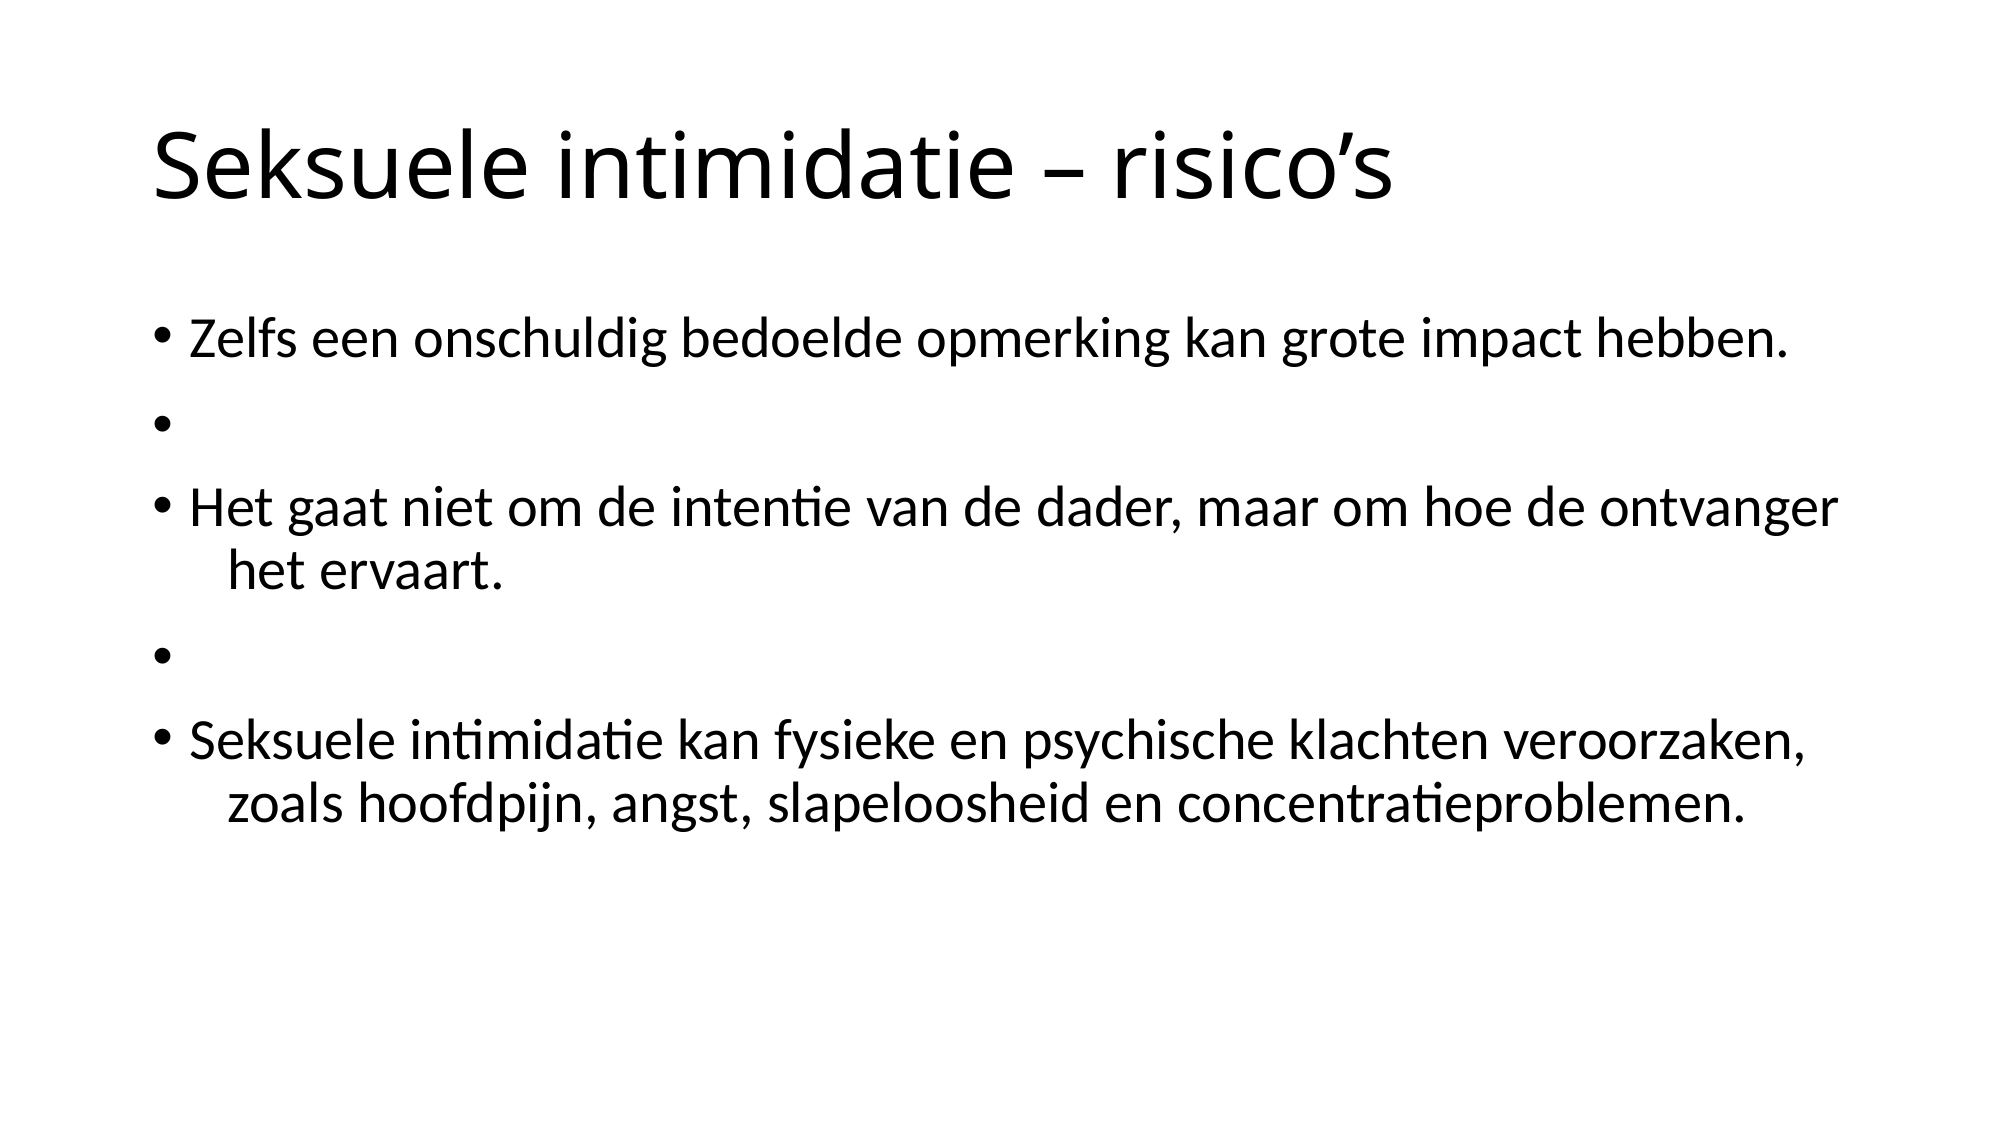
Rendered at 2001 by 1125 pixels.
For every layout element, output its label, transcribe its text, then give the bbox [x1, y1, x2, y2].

title Seksuele intimidatie – risico’s [137, 59, 1863, 278]
list Zelfs een onschuldig bedoelde opmerking kan grote impact hebben. Het gaat niet om de intentie van de dader, maar om hoe de ontvanger het ervaart. Seksuele intimidatie kan fysieke en psychische klachten veroorzaken, zoals hoofdpijn, angst, slapeloosheid en concentratieproblemen. [137, 299, 1863, 1014]
